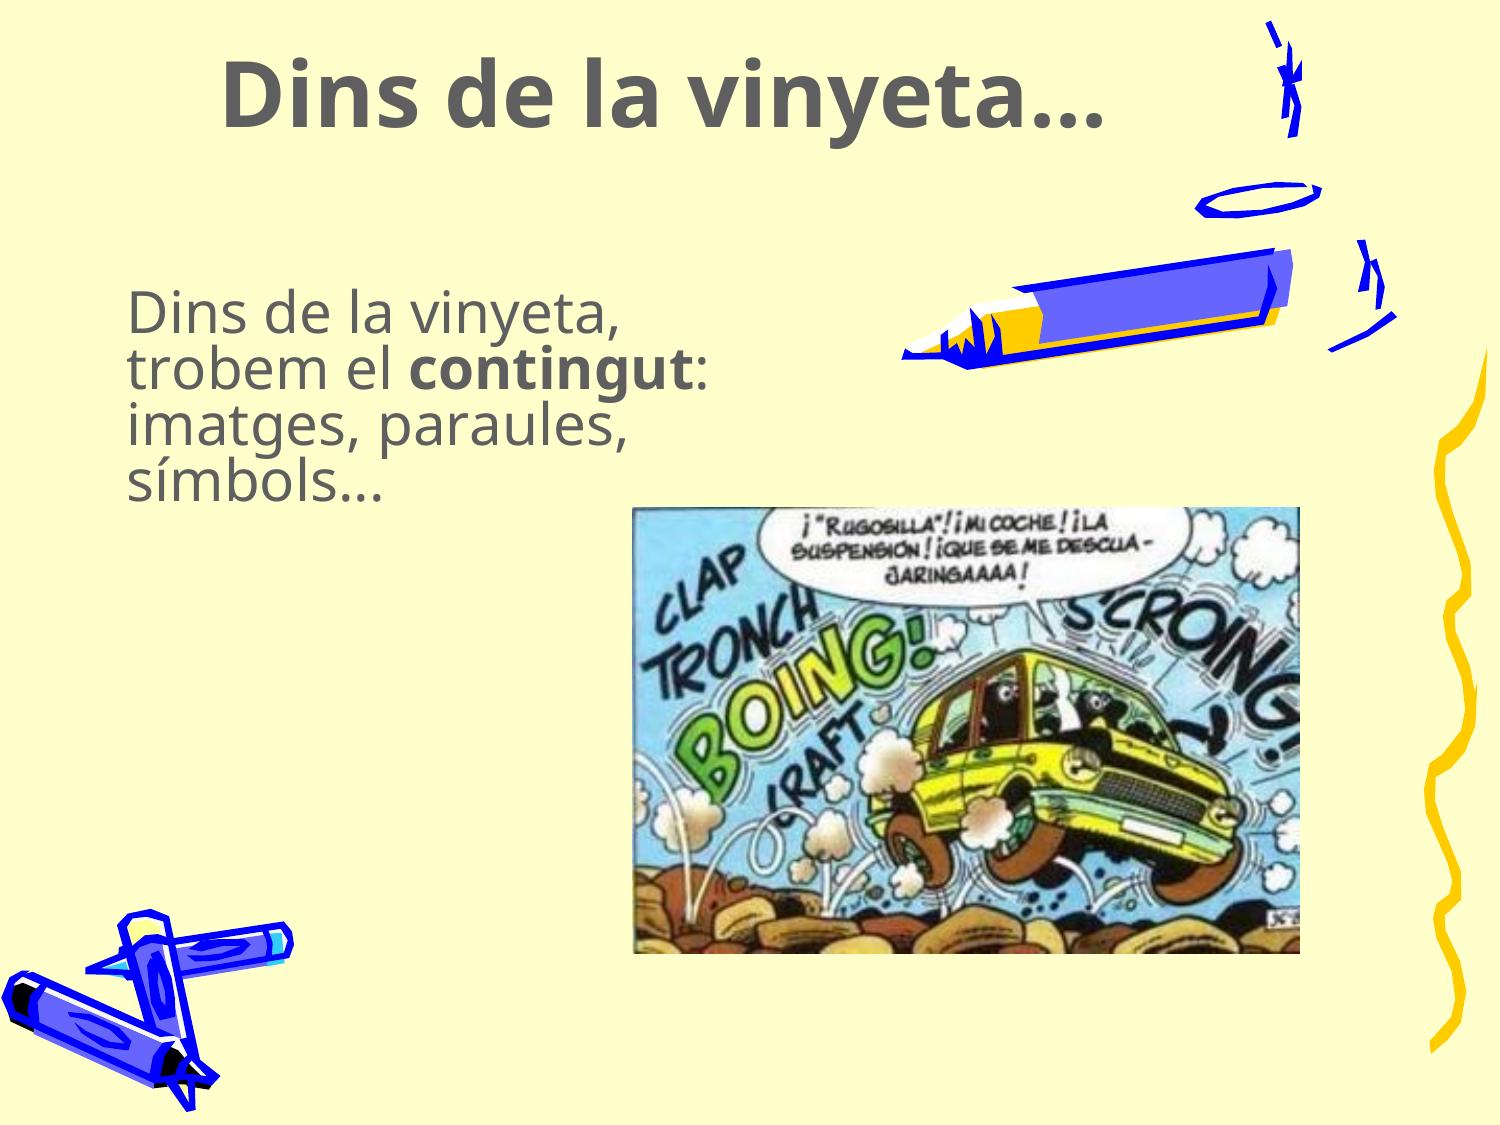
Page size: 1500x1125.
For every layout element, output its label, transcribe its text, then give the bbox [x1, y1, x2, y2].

title Dins de la vinyeta... [100, 0, 1228, 154]
picture [632, 507, 1300, 954]
list Dins de la vinyeta, trobem el contingut: imatges, paraules, símbols... [112, 231, 731, 520]
